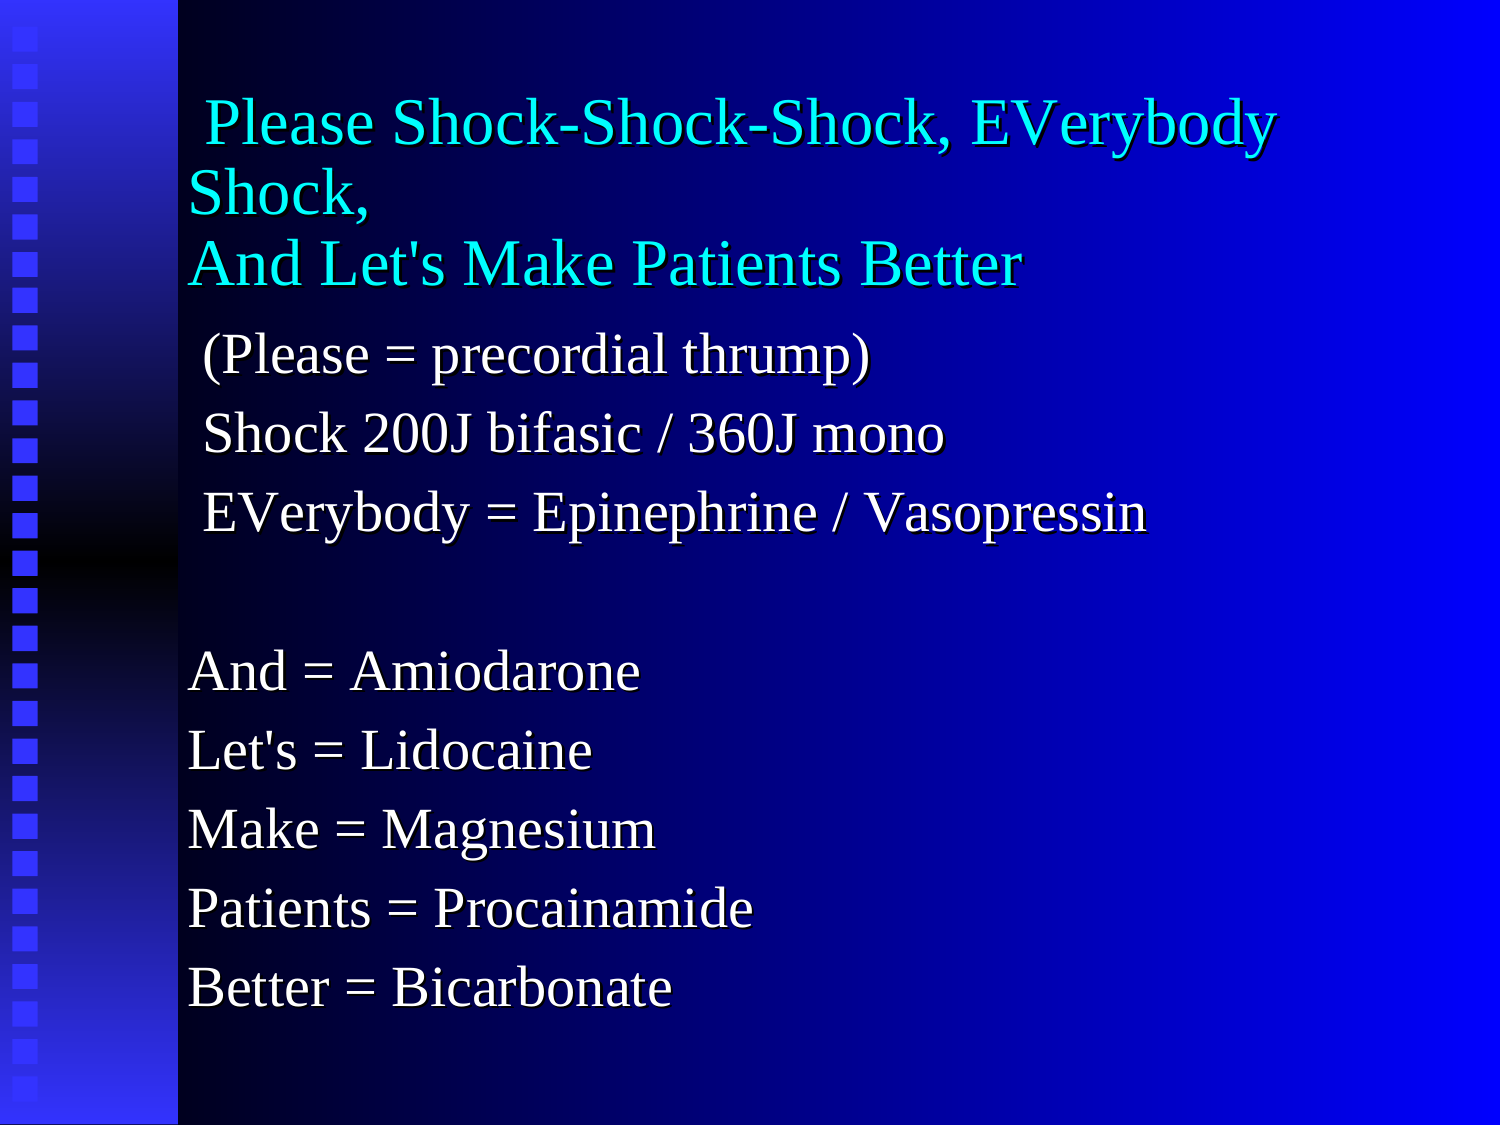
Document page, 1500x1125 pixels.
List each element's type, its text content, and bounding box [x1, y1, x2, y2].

title Please Shock-Shock-Shock, EVerybody Shock, And Let's Make Patients Better [187, 78, 1463, 309]
list (Please = precordial thrump) Shock 200J bifasic / 360J mono EVerybody = Epinephrine / Vasopressin And = Amiodarone Let's = Lidocaine Make = Magnesium Patients = Procainamide Better = Bicarbonate [187, 324, 1463, 1057]
